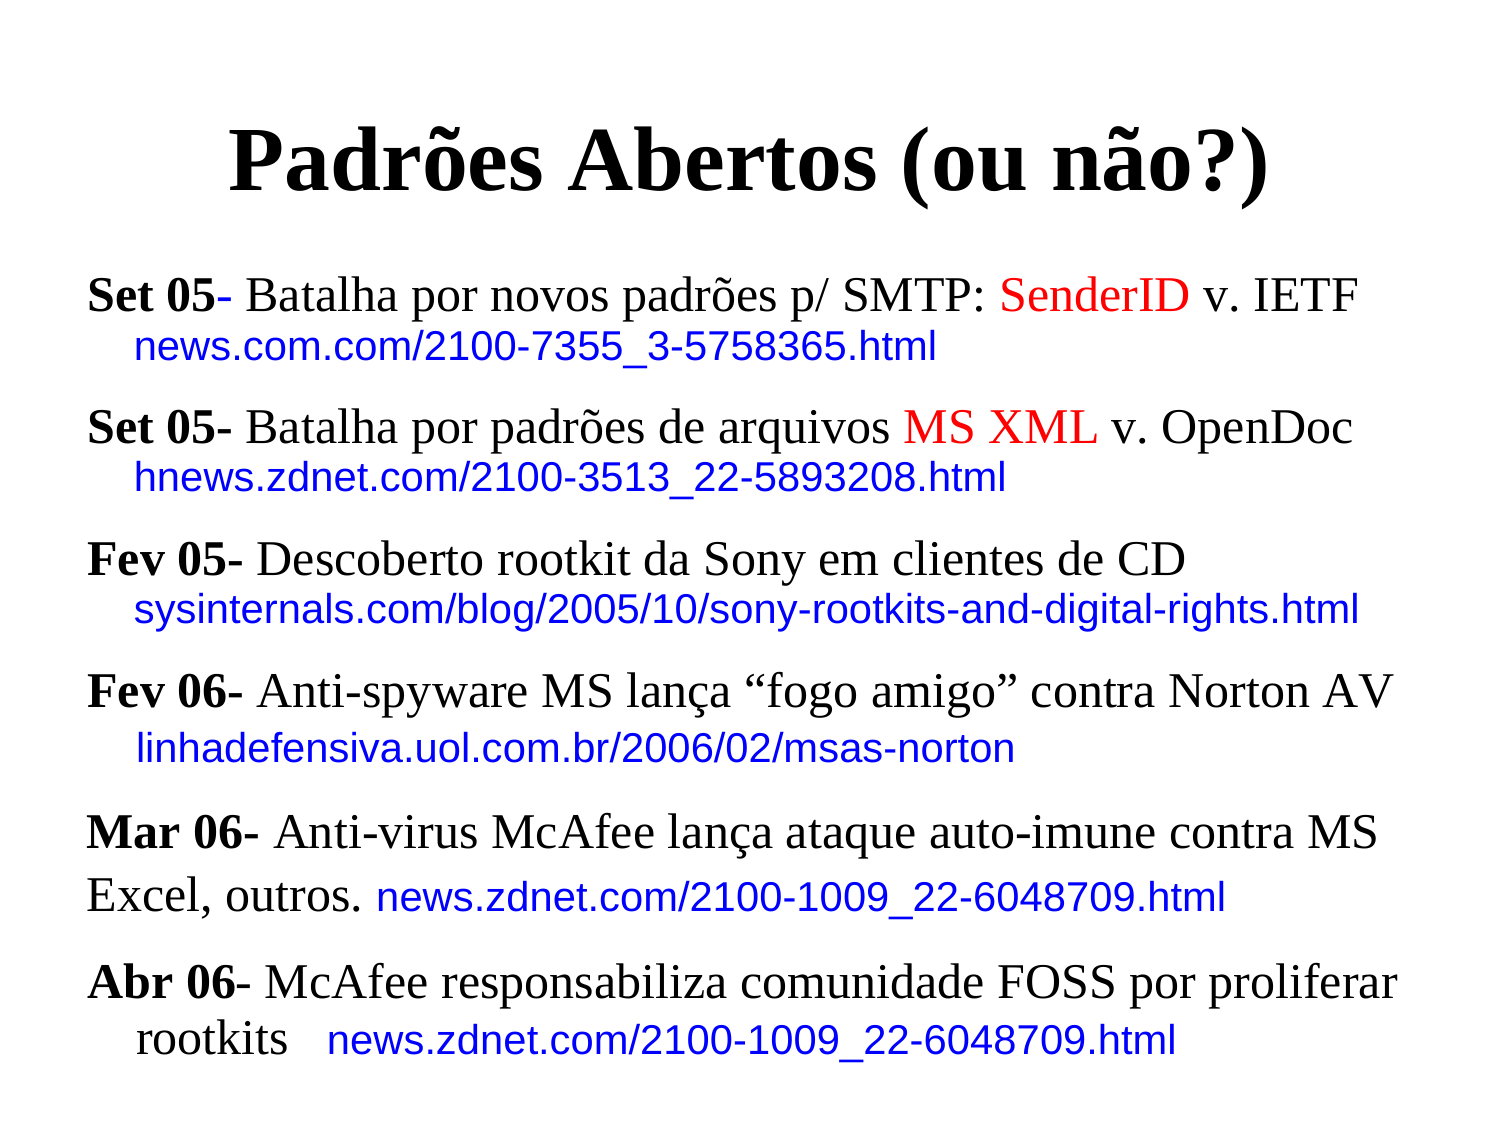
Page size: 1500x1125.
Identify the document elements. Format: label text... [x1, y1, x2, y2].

text_box Set 05- Batalha por novos padrões p/ SMTP: SenderID v. IETF news.com.com/2100-7355_3-5758365.html Set 05- Batalha por padrões de arquivos MS XML v. OpenDoc hnews.zdnet.com/2100-3513_22-5893208.html Fev 05- Descoberto rootkit da Sony em clientes de CD sysinternals.com/blog/2005/10/sony-rootkits-and-digital-rights.html Fev 06- Anti-spyware MS lança “fogo amigo” contra Norton AV linhadefensiva.uol.com.br/2006/02/msas-norton Mar 06- Anti-virus McAfee lança ataque auto-imune contra MS Excel, outros. news.zdnet.com/2100-1009_22-6048709.html Abr 06- McAfee responsabiliza comunidade FOSS por proliferar rootkits news.zdnet.com/2100-1009_22-6048709.html [86, 263, 1411, 1061]
title Padrões Abertos (ou não?) [58, 43, 1443, 270]
